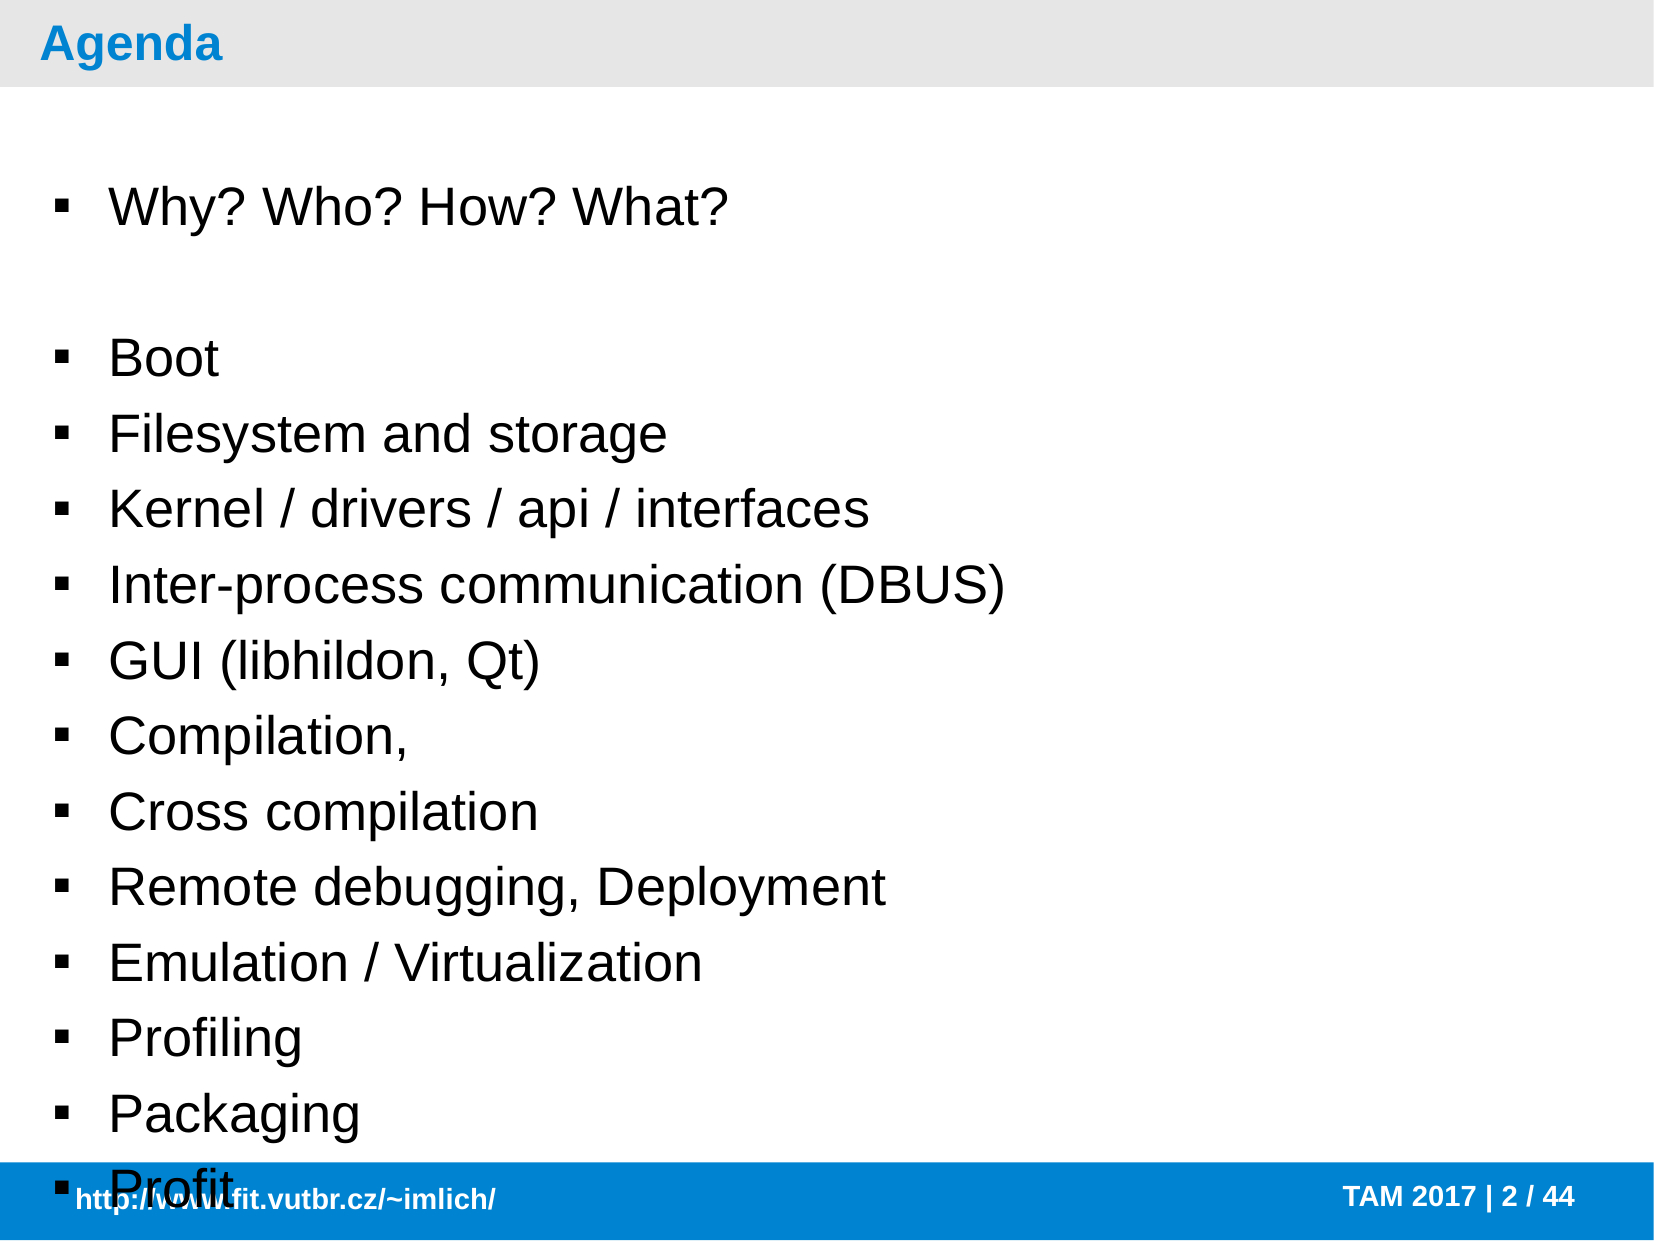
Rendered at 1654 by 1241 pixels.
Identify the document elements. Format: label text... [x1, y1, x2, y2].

title Agenda [39, 5, 1615, 81]
list Why? Who? How? What? Boot Filesystem and storage Kernel / drivers / api / interfaces Inter-process communication (DBUS) GUI (libhildon, Qt) Compilation, Cross compilation Remote debugging, Deployment Emulation / Virtualization Profiling Packaging Profit [37, 101, 1613, 1126]
